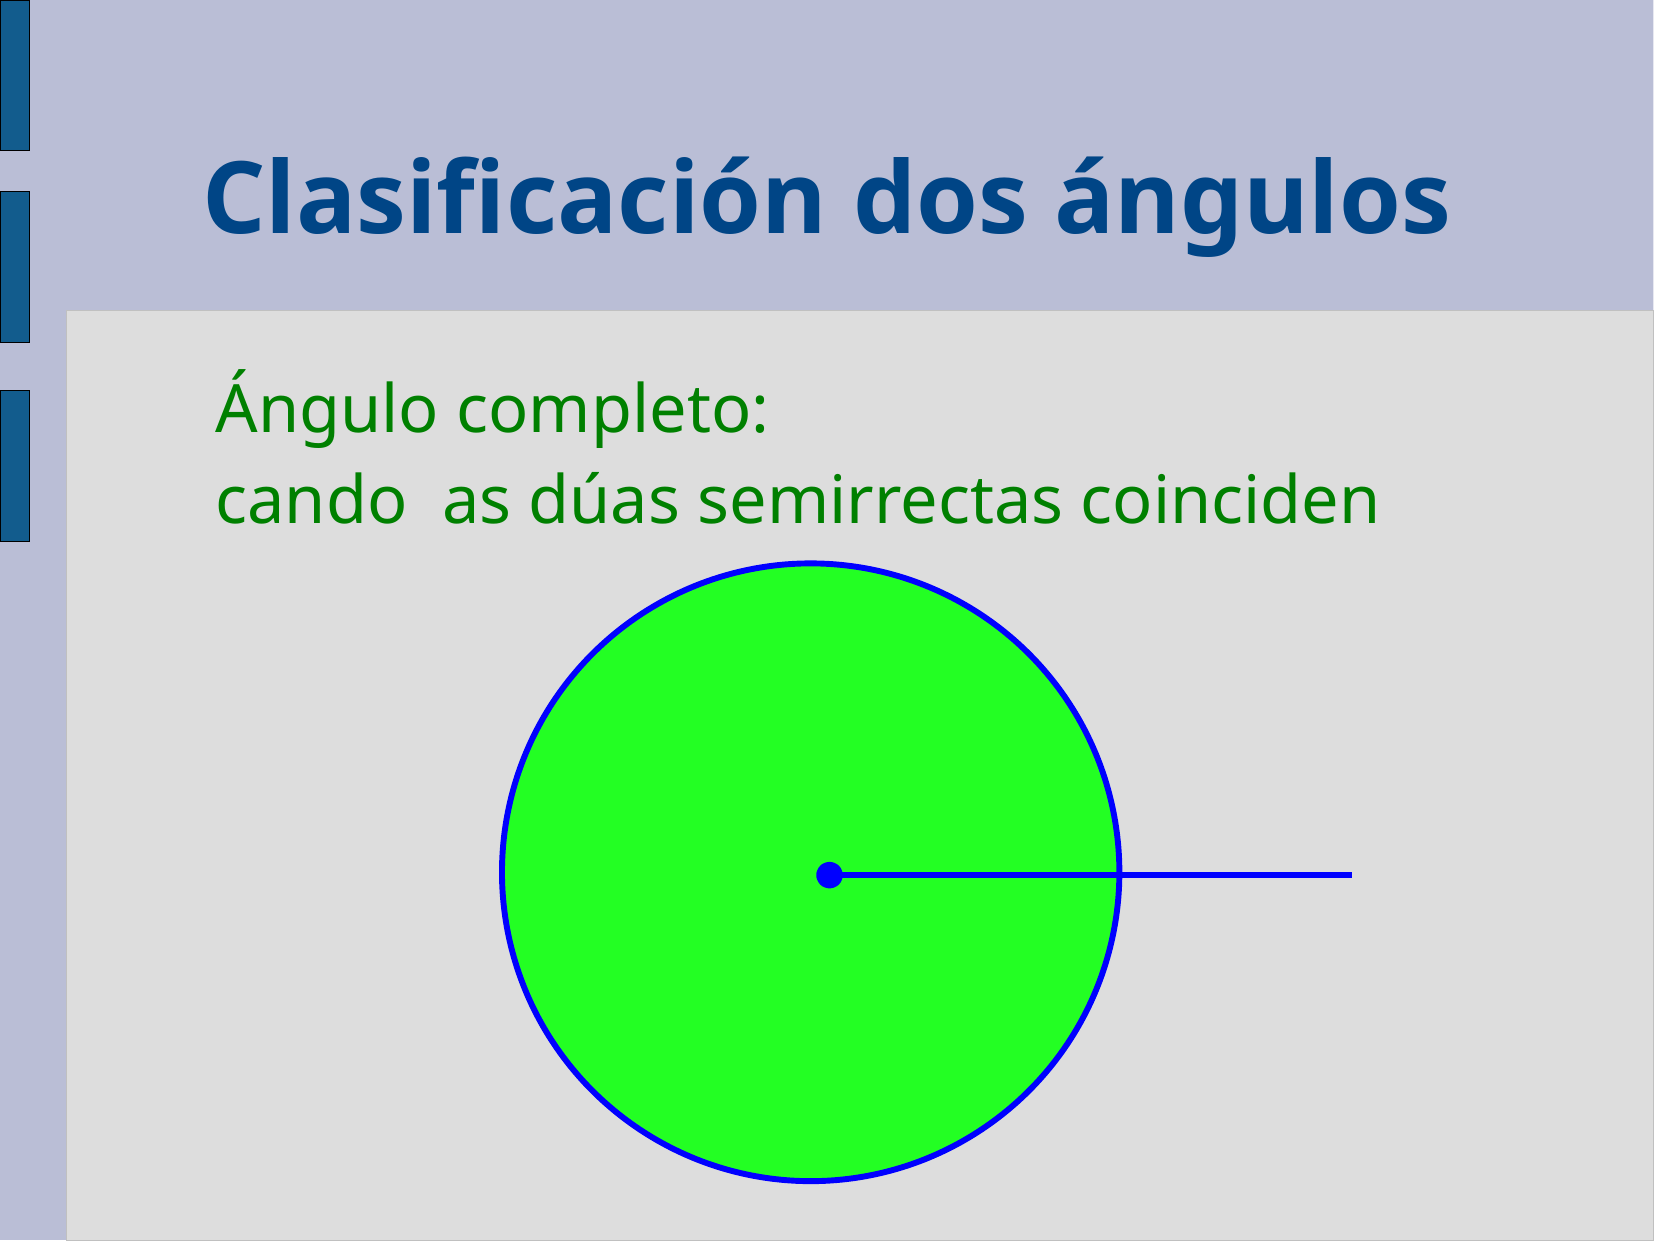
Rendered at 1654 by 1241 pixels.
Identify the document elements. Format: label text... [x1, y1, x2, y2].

title Clasificación dos ángulos [121, 98, 1534, 291]
text_box Ángulo completo: cando as dúas semirrectas coinciden [177, 354, 1506, 556]
text_box [501, 563, 1120, 1182]
